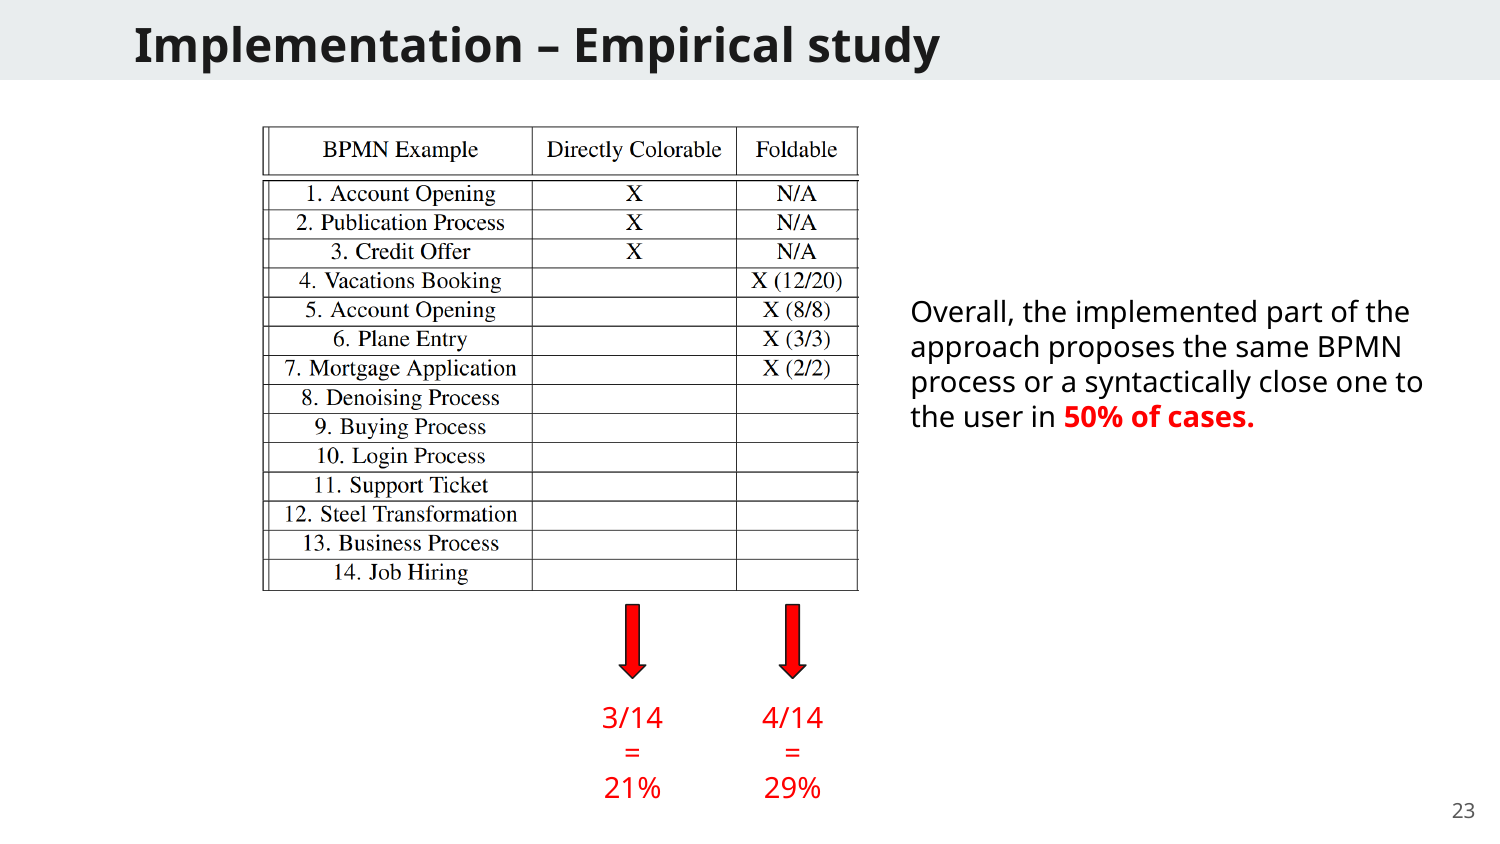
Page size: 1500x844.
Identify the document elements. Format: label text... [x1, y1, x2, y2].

picture [259, 124, 859, 593]
text_box [779, 604, 806, 679]
text_box 3/14 = 21% [529, 684, 690, 820]
slide_number <numéro> [1400, 779, 1491, 844]
text_box [619, 604, 646, 679]
text_box 4/14 = 29% [690, 684, 896, 820]
title Implementation – Empirical study [119, 0, 1381, 88]
text_box Overall, the implemented part of the approach proposes the same BPMN process or a syntactically close one to the user in 50% of cases. [895, 278, 1441, 449]
